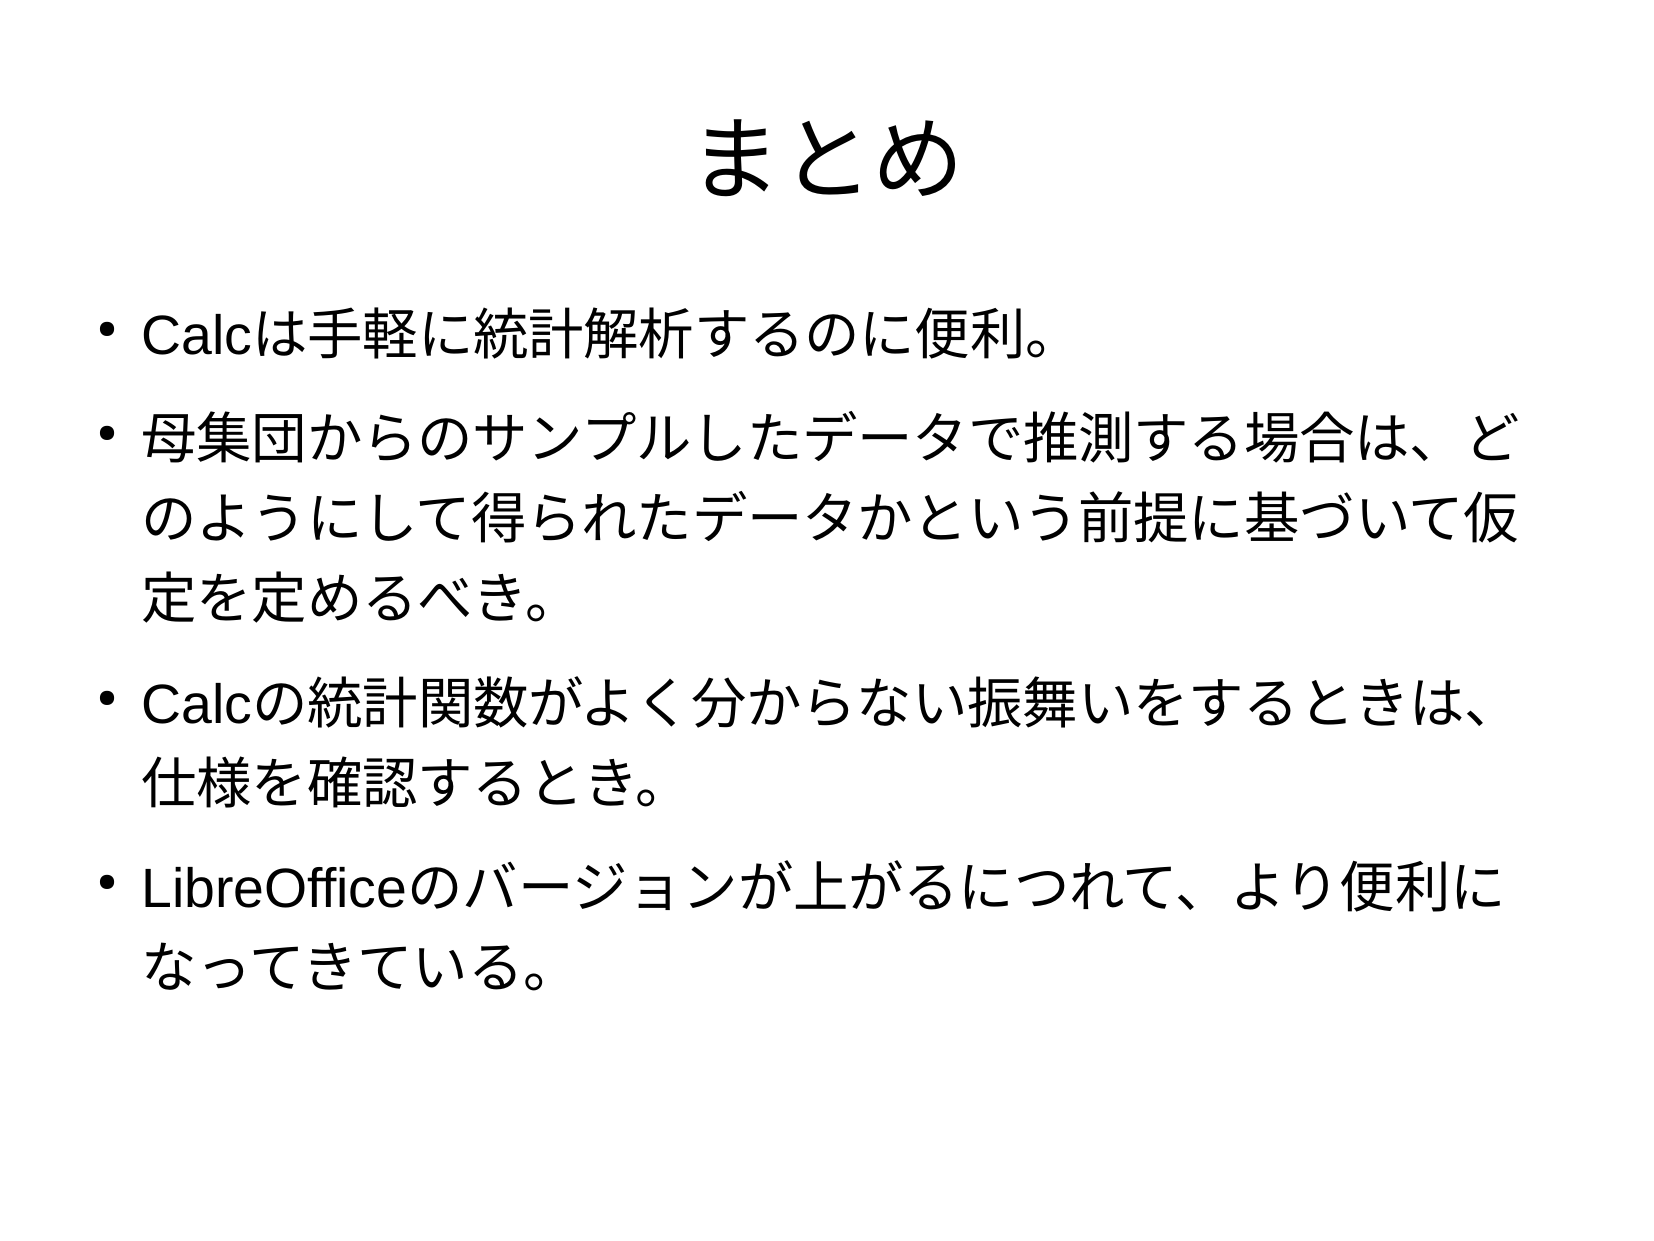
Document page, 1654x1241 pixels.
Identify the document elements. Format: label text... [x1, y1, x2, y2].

title まとめ [82, 49, 1571, 257]
list Calcは手軽に統計解析するのに便利。 母集団からのサンプルしたデータで推測する場合は、どのようにして得られたデータかという前提に基づいて仮定を定めるべき。 Calcの統計関数がよく分からない振舞いをするときは、仕様を確認するとき。 LibreOfficeのバージョンが上がるにつれて、より便利になってきている。 [82, 290, 1571, 1010]
